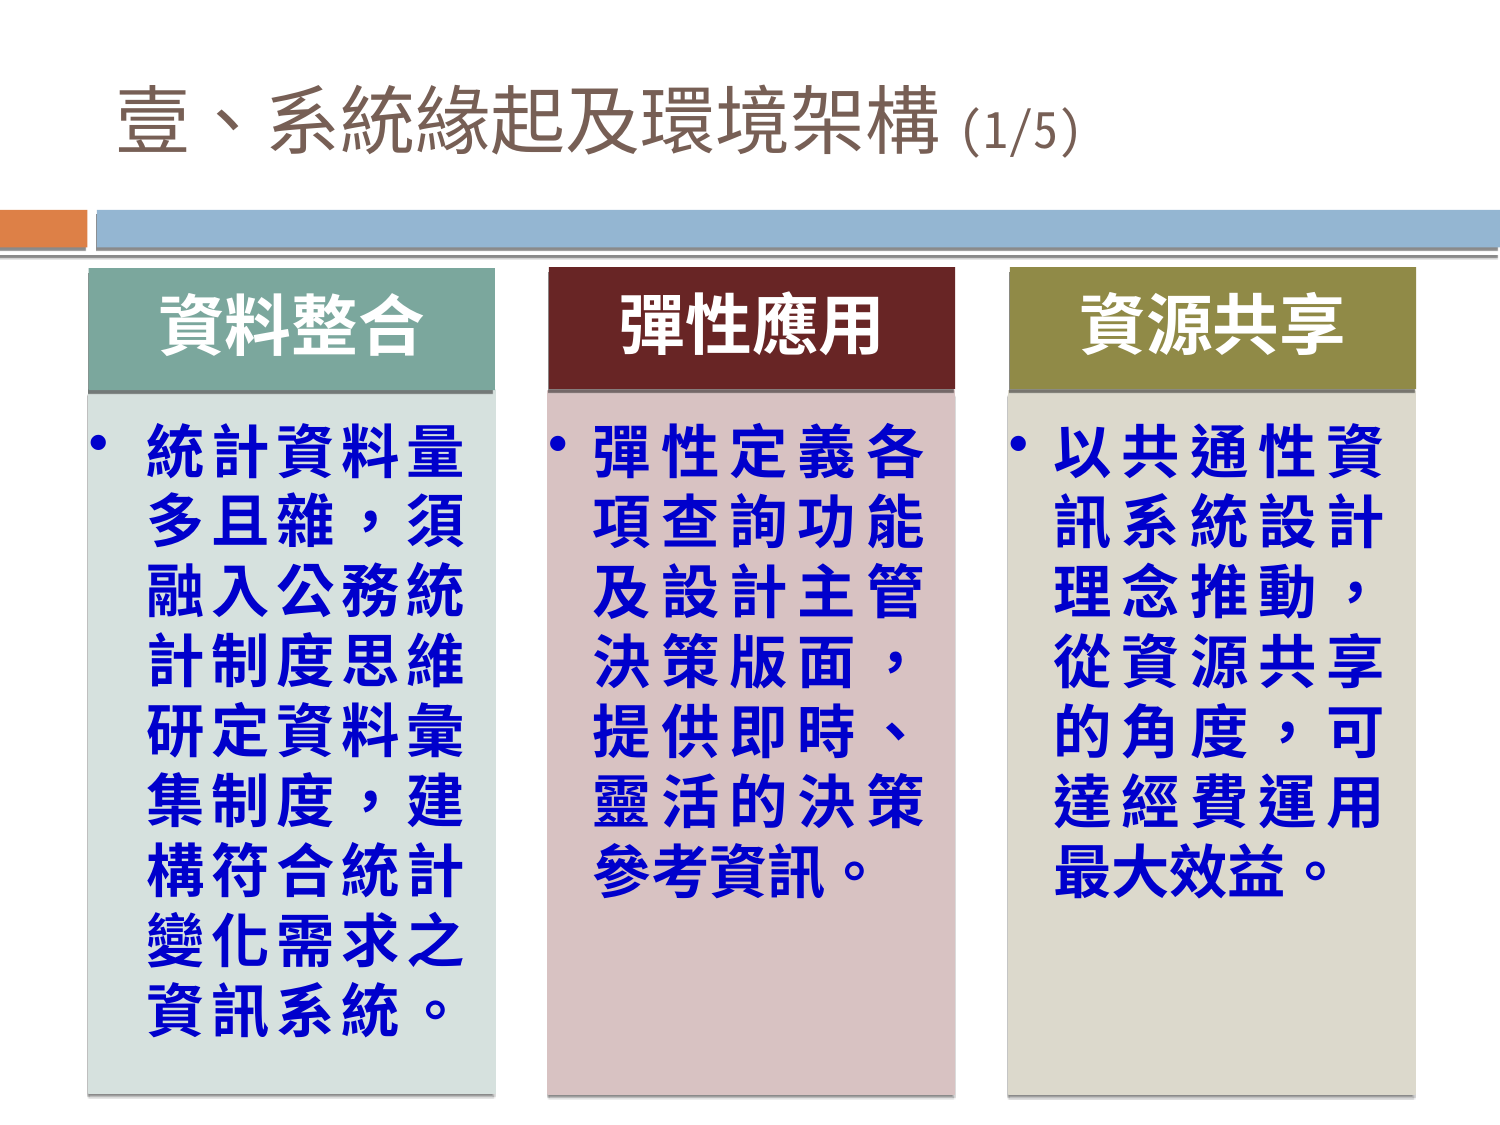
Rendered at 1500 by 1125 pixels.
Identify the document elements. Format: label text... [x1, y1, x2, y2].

text_box 資料整合 [88, 268, 495, 391]
title 壹、系統緣起及環境架構(1/5) [100, 37, 1438, 200]
text_box 彈性定義各 項查詢功能及設計主管決策版面，提供即時、靈活的決策參考資訊。 [548, 391, 955, 1094]
text_box 資源共享 [1009, 267, 1417, 390]
text_box 以共通性資訊系統設計理念推動，從資源共享的角度，可達經費運用最大效益。 [1008, 391, 1415, 1095]
text_box 統計資料量多且雜，須融入公務統計制度思維研定資料彙集制度，建構符合統計變化需求之資訊系統。 [88, 391, 495, 1094]
text_box 彈性應用 [548, 267, 956, 390]
